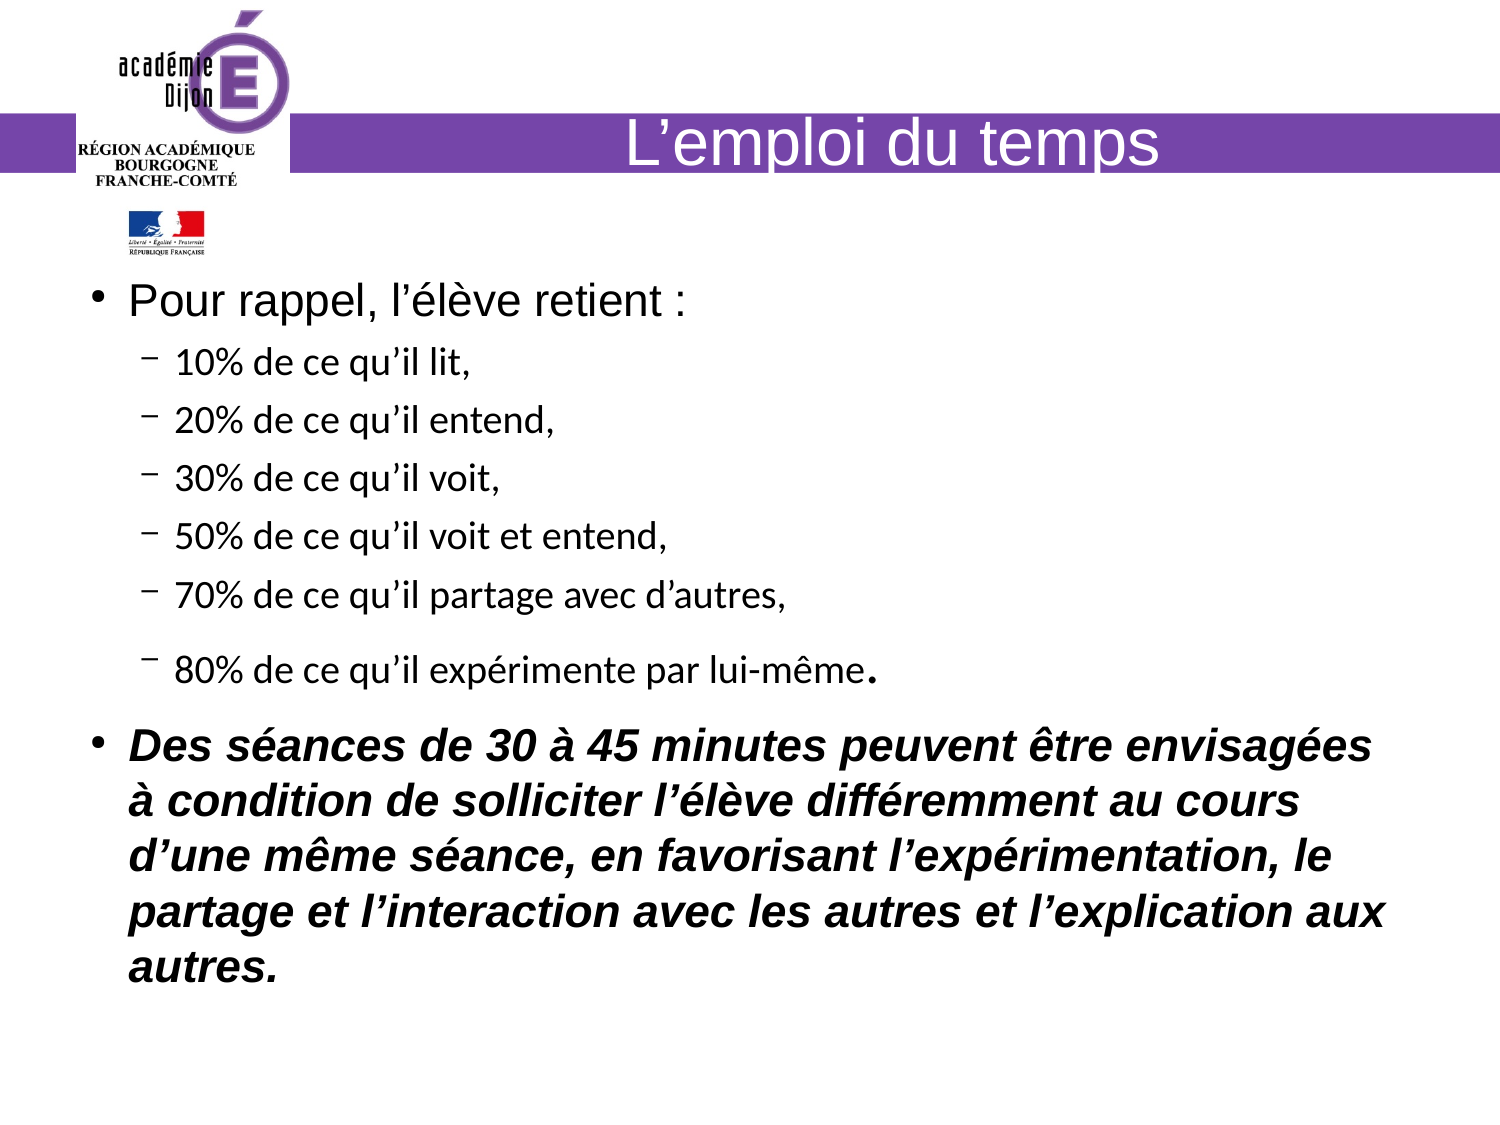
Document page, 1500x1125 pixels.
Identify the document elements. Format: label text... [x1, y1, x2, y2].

picture [76, 8, 290, 256]
list Pour rappel, l’élève retient : 10% de ce qu’il lit, 20% de ce qu’il entend, 30% de ce qu’il voit, 50% de ce qu’il voit et entend, 70% de ce qu’il partage avec d’autres, 80% de ce qu’il expérimente par lui-même. Des séances de 30 à 45 minutes peuvent être envisagées à condition de solliciter l’élève différemment au cours d’une même séance, en favorisant l’expérimentation, le partage et l’interaction avec les autres et l’explication aux autres. [75, 262, 1425, 1005]
title L’emploi du temps [360, 45, 1425, 233]
